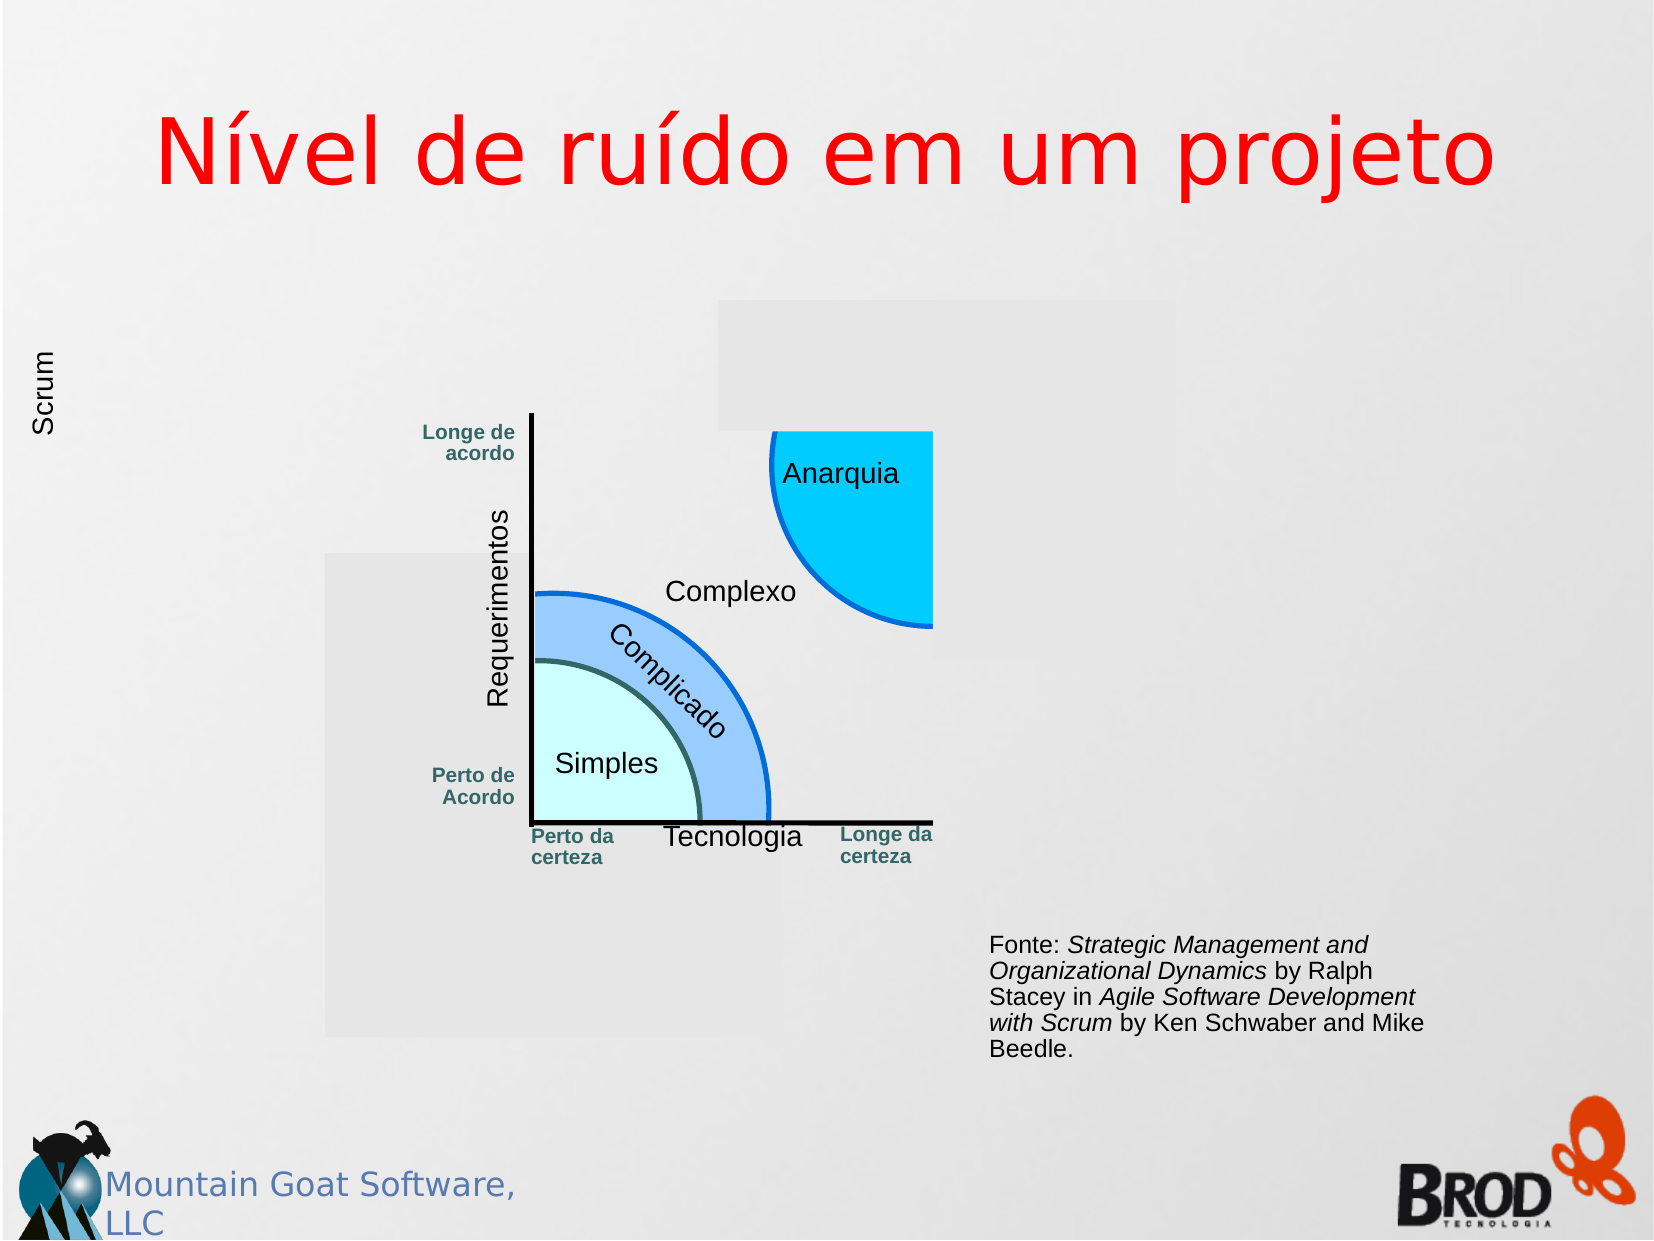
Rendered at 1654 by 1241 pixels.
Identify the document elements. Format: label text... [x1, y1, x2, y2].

text_box [522, 552, 529, 757]
text_box Longe da certeza [825, 816, 987, 876]
text_box [622, 604, 756, 733]
text_box [534, 552, 769, 814]
title Nível de ruído em um projeto [88, 56, 1571, 250]
text_box Requerimentos [475, 407, 522, 812]
text_box Anarquia [767, 451, 963, 498]
text_box Longe de acordo [522, 414, 530, 474]
text_box Tecnologia [531, 814, 935, 861]
text_box Perto da certeza [516, 818, 678, 877]
text_box Longe de acordo [354, 414, 475, 474]
picture [2, 0, 1654, 1241]
text_box Perto de Acordo [368, 757, 530, 817]
text_box [717, 300, 1176, 661]
text_box Simples [540, 741, 739, 788]
text_box [324, 552, 783, 1038]
text_box Complexo [650, 568, 826, 615]
text_box Complicado [586, 601, 783, 794]
text_box Fonte: Strategic Management and Organizational Dynamics by Ralph Stacey in Agile Software Development with Scrum by Ken Schwaber and Mike Beedle. [974, 924, 1463, 1071]
text_box Scrum [0, 0, 88, 788]
